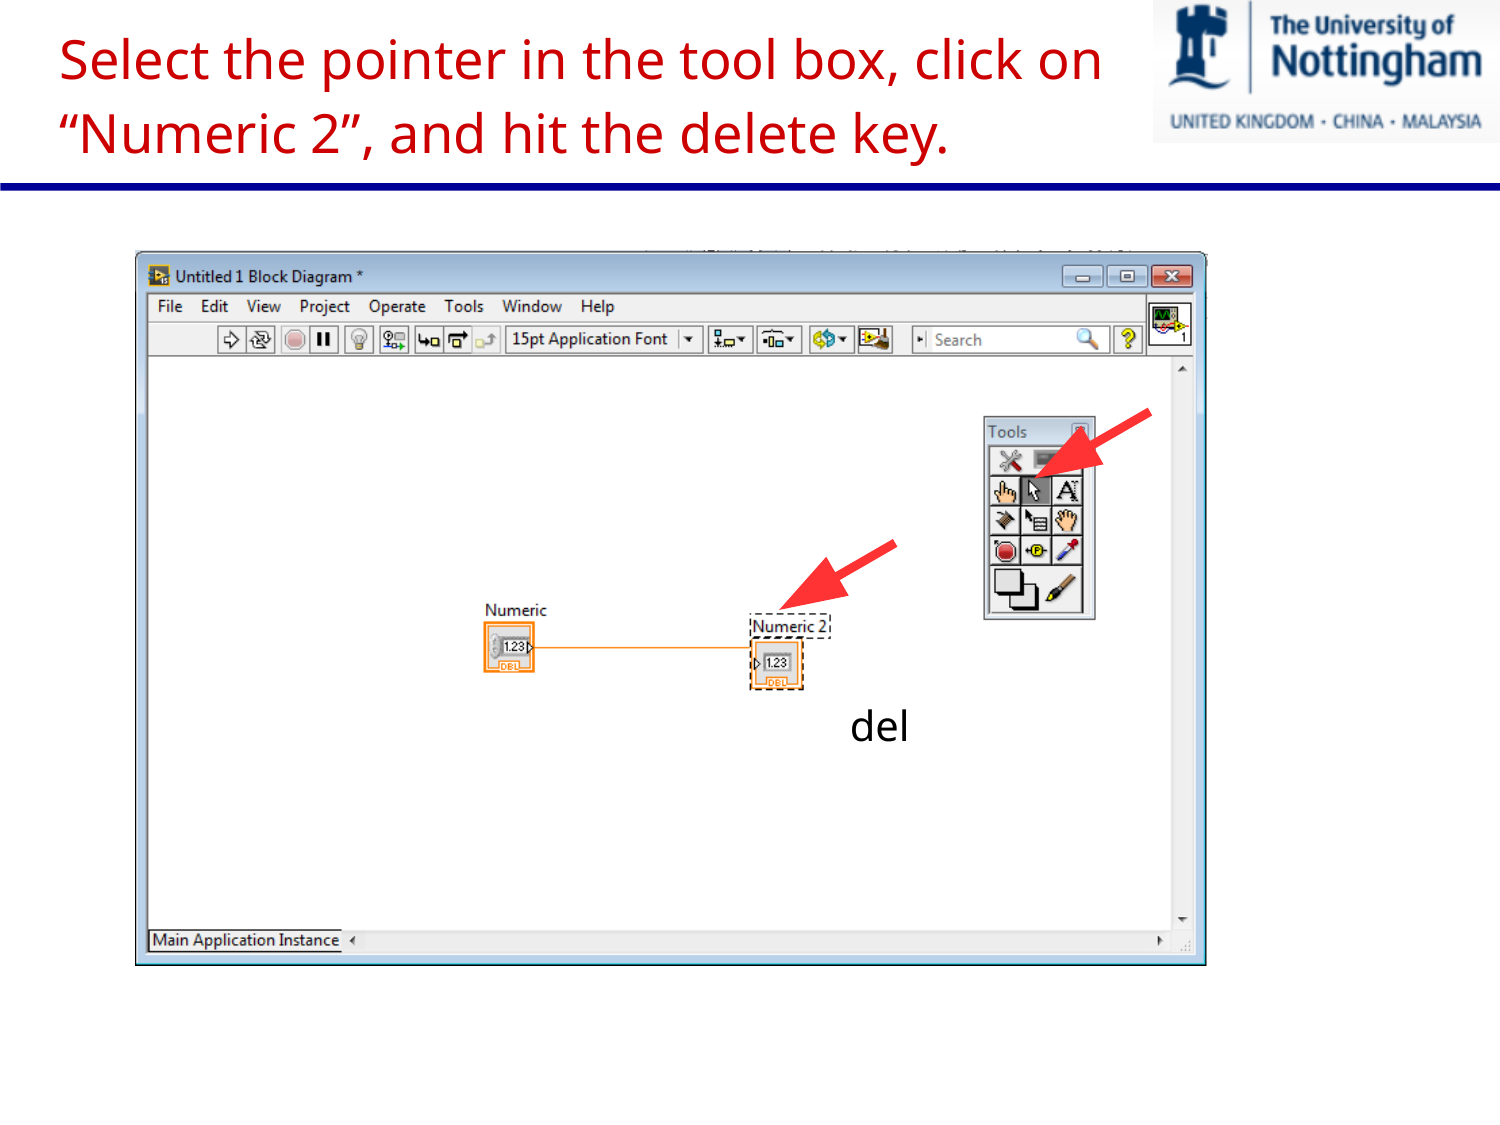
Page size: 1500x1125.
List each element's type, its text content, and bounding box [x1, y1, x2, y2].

text_box del [834, 693, 1025, 759]
title Select the pointer in the tool box, click on “Numeric 2”, and hit the delete key. [59, 1, 1162, 191]
picture [1153, 0, 1500, 143]
picture [135, 250, 1208, 966]
